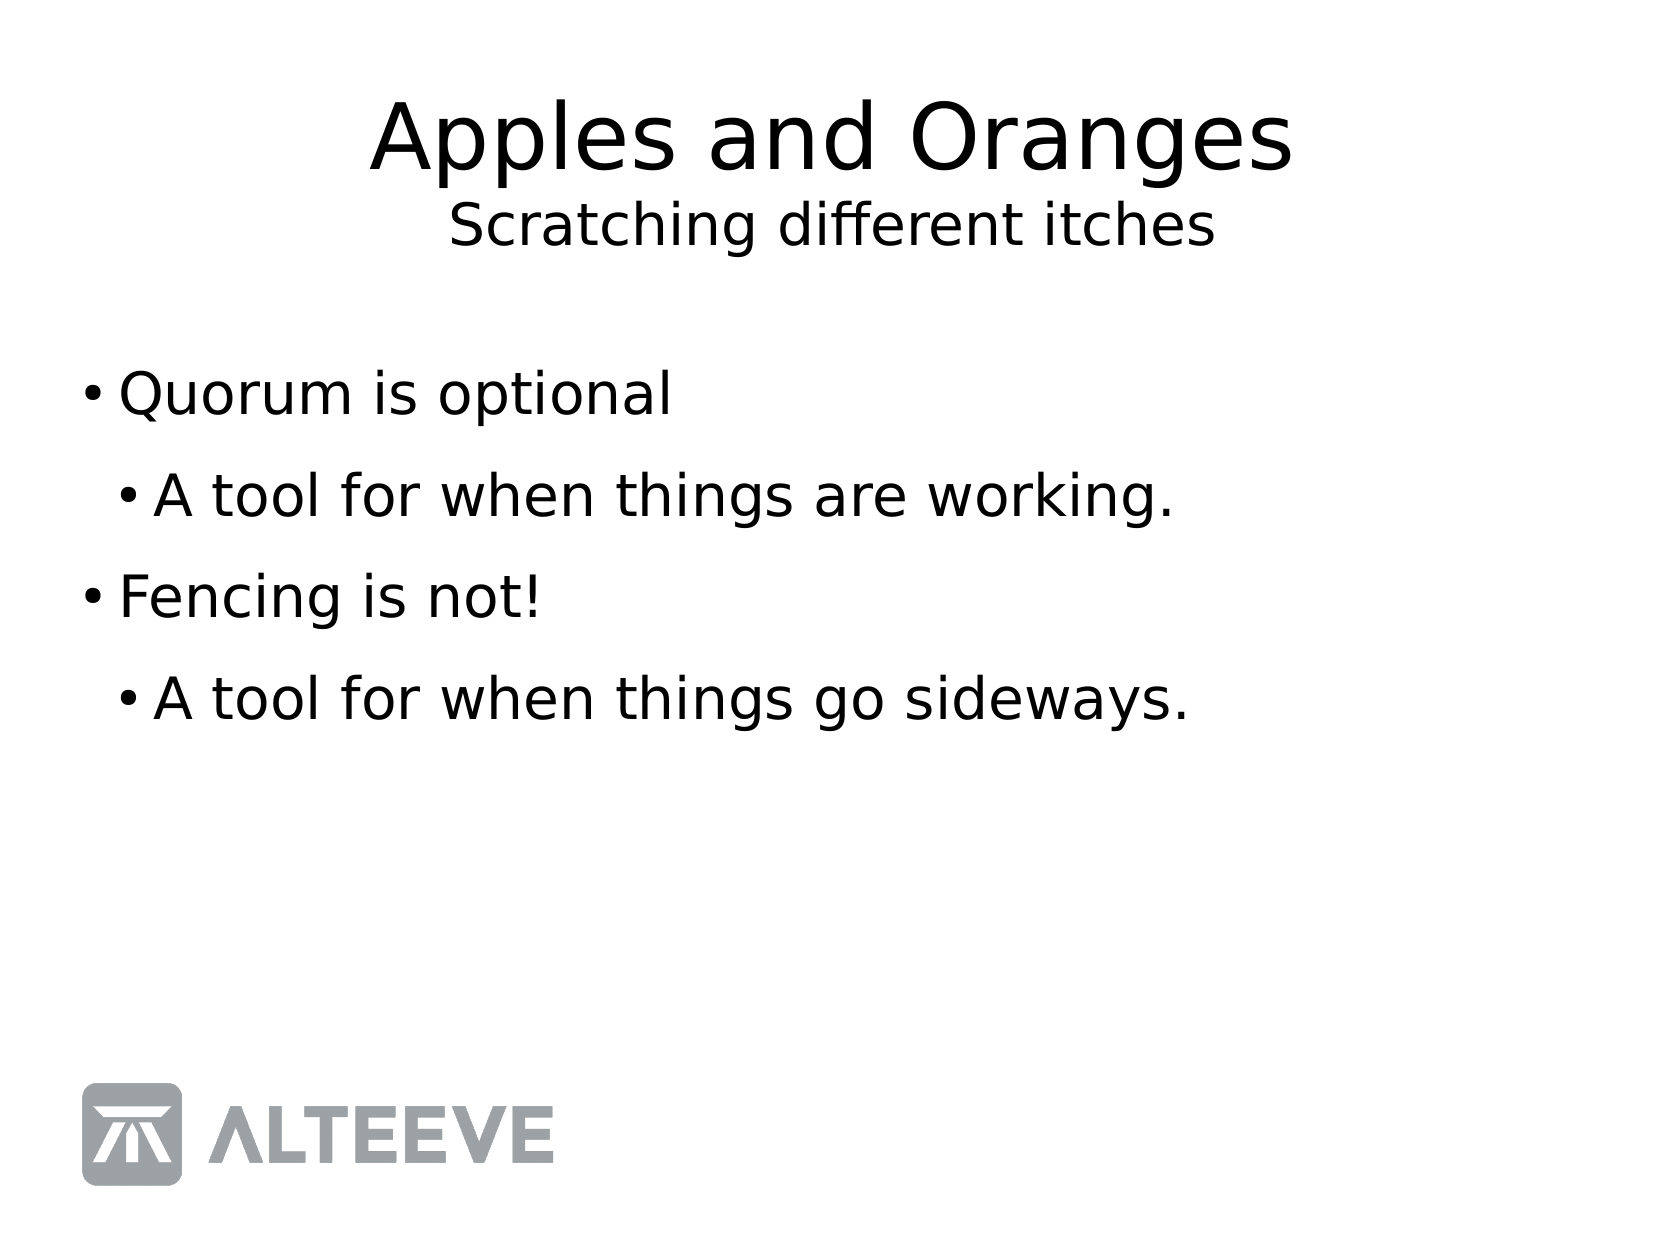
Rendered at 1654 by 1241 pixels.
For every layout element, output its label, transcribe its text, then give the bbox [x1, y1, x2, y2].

subtitle Quorum is optional A tool for when things are working. Fencing is not! A tool for when things go sideways. [82, 248, 1571, 969]
text_box Apples and Oranges Scratching different itches [283, 76, 1382, 286]
picture [70, 1074, 566, 1193]
